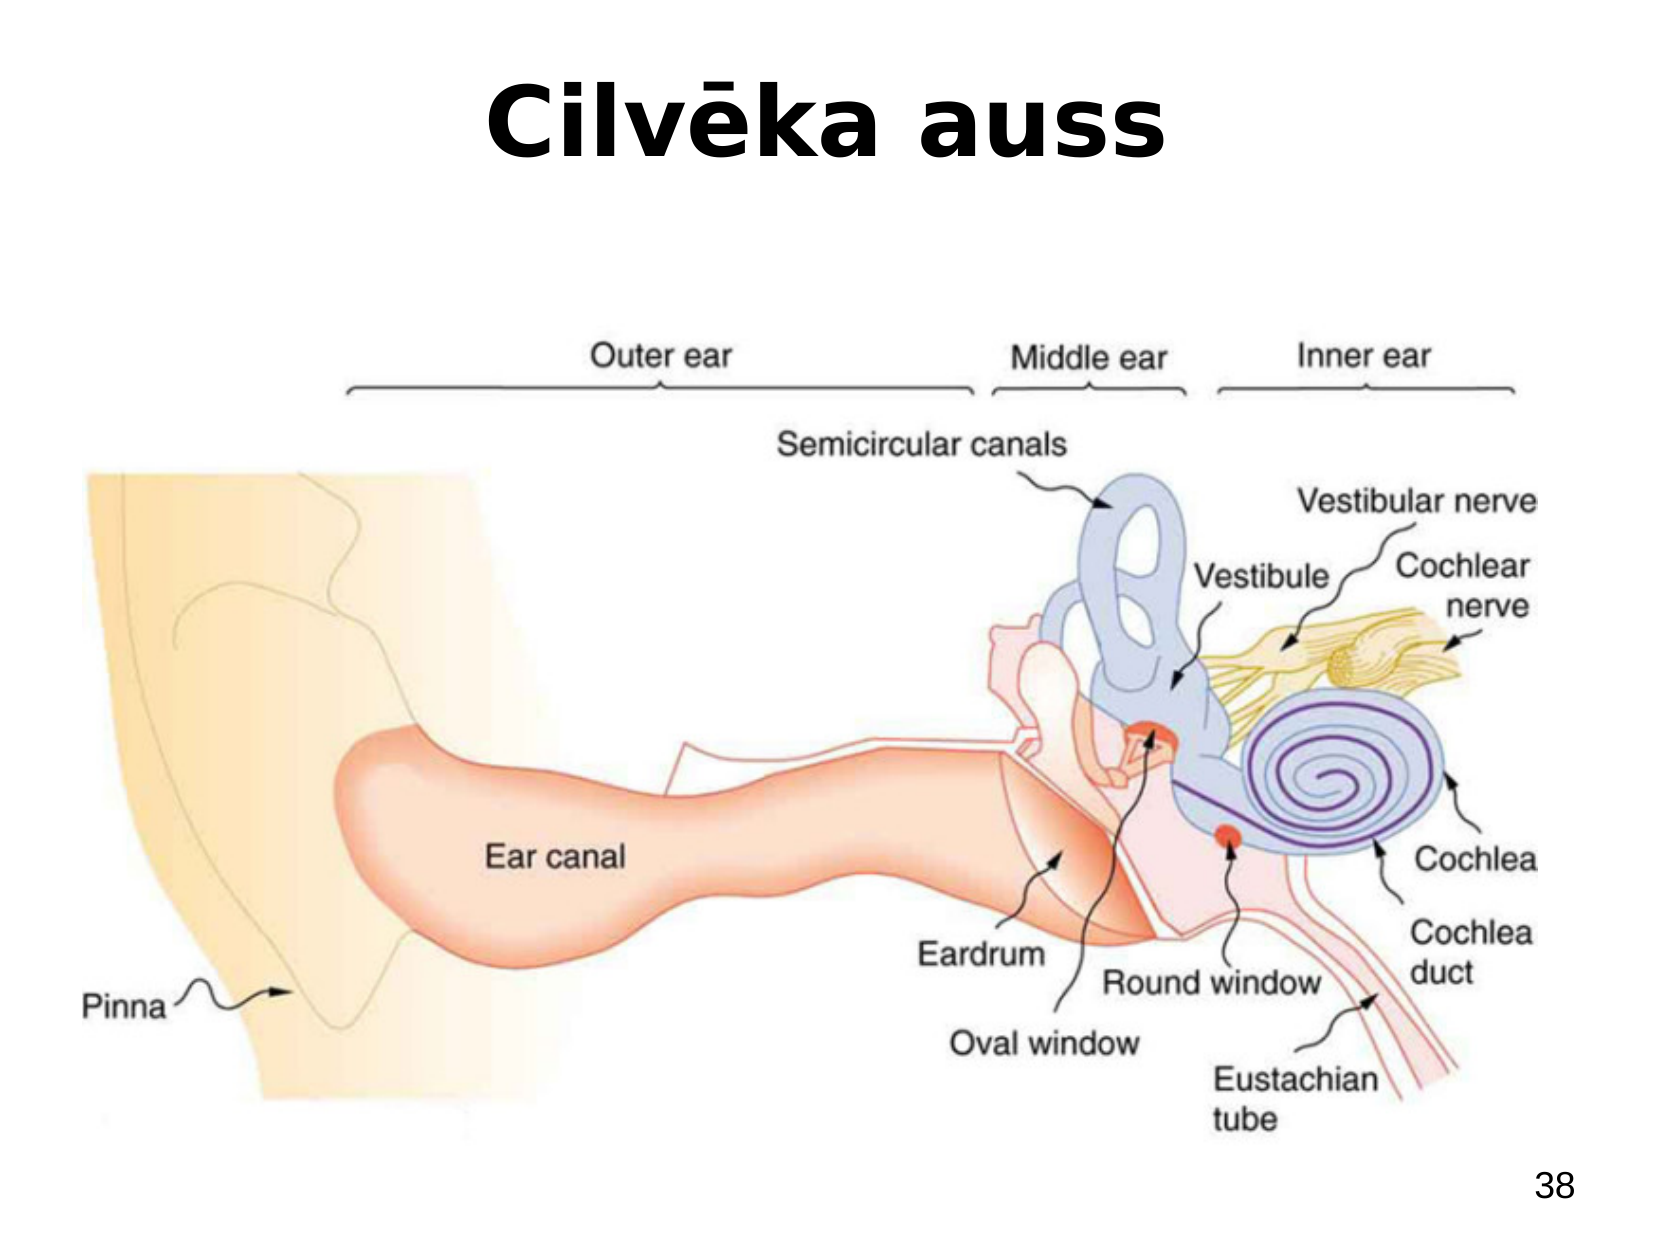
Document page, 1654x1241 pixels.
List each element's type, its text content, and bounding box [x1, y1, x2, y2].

picture [82, 224, 1538, 1185]
title Cilvēka auss [82, 49, 1571, 196]
